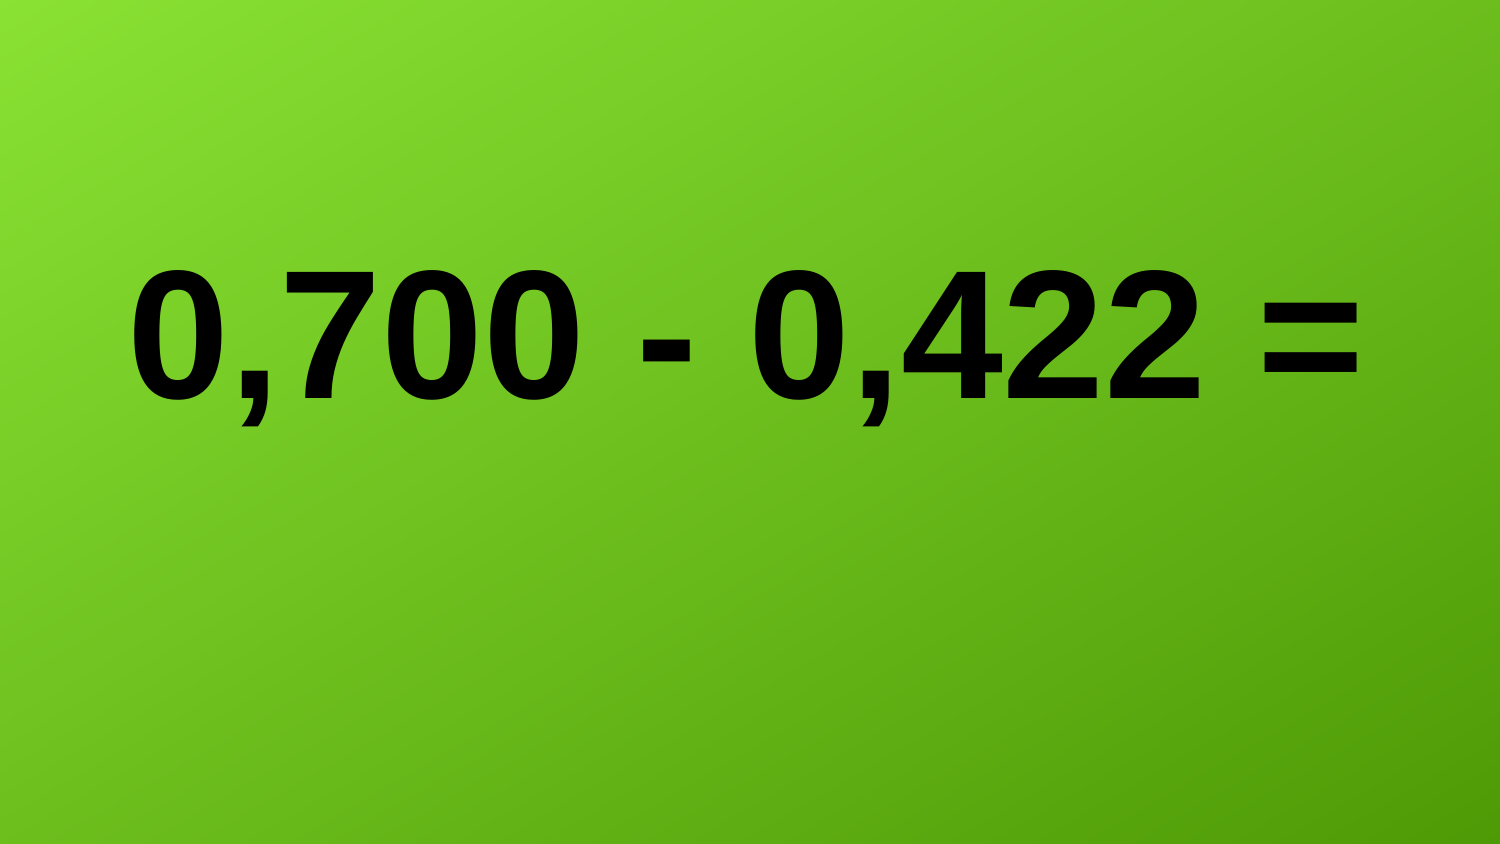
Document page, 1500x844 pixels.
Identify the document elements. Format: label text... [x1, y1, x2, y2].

text_box 0,700 - 0,422 = [112, 259, 1388, 450]
